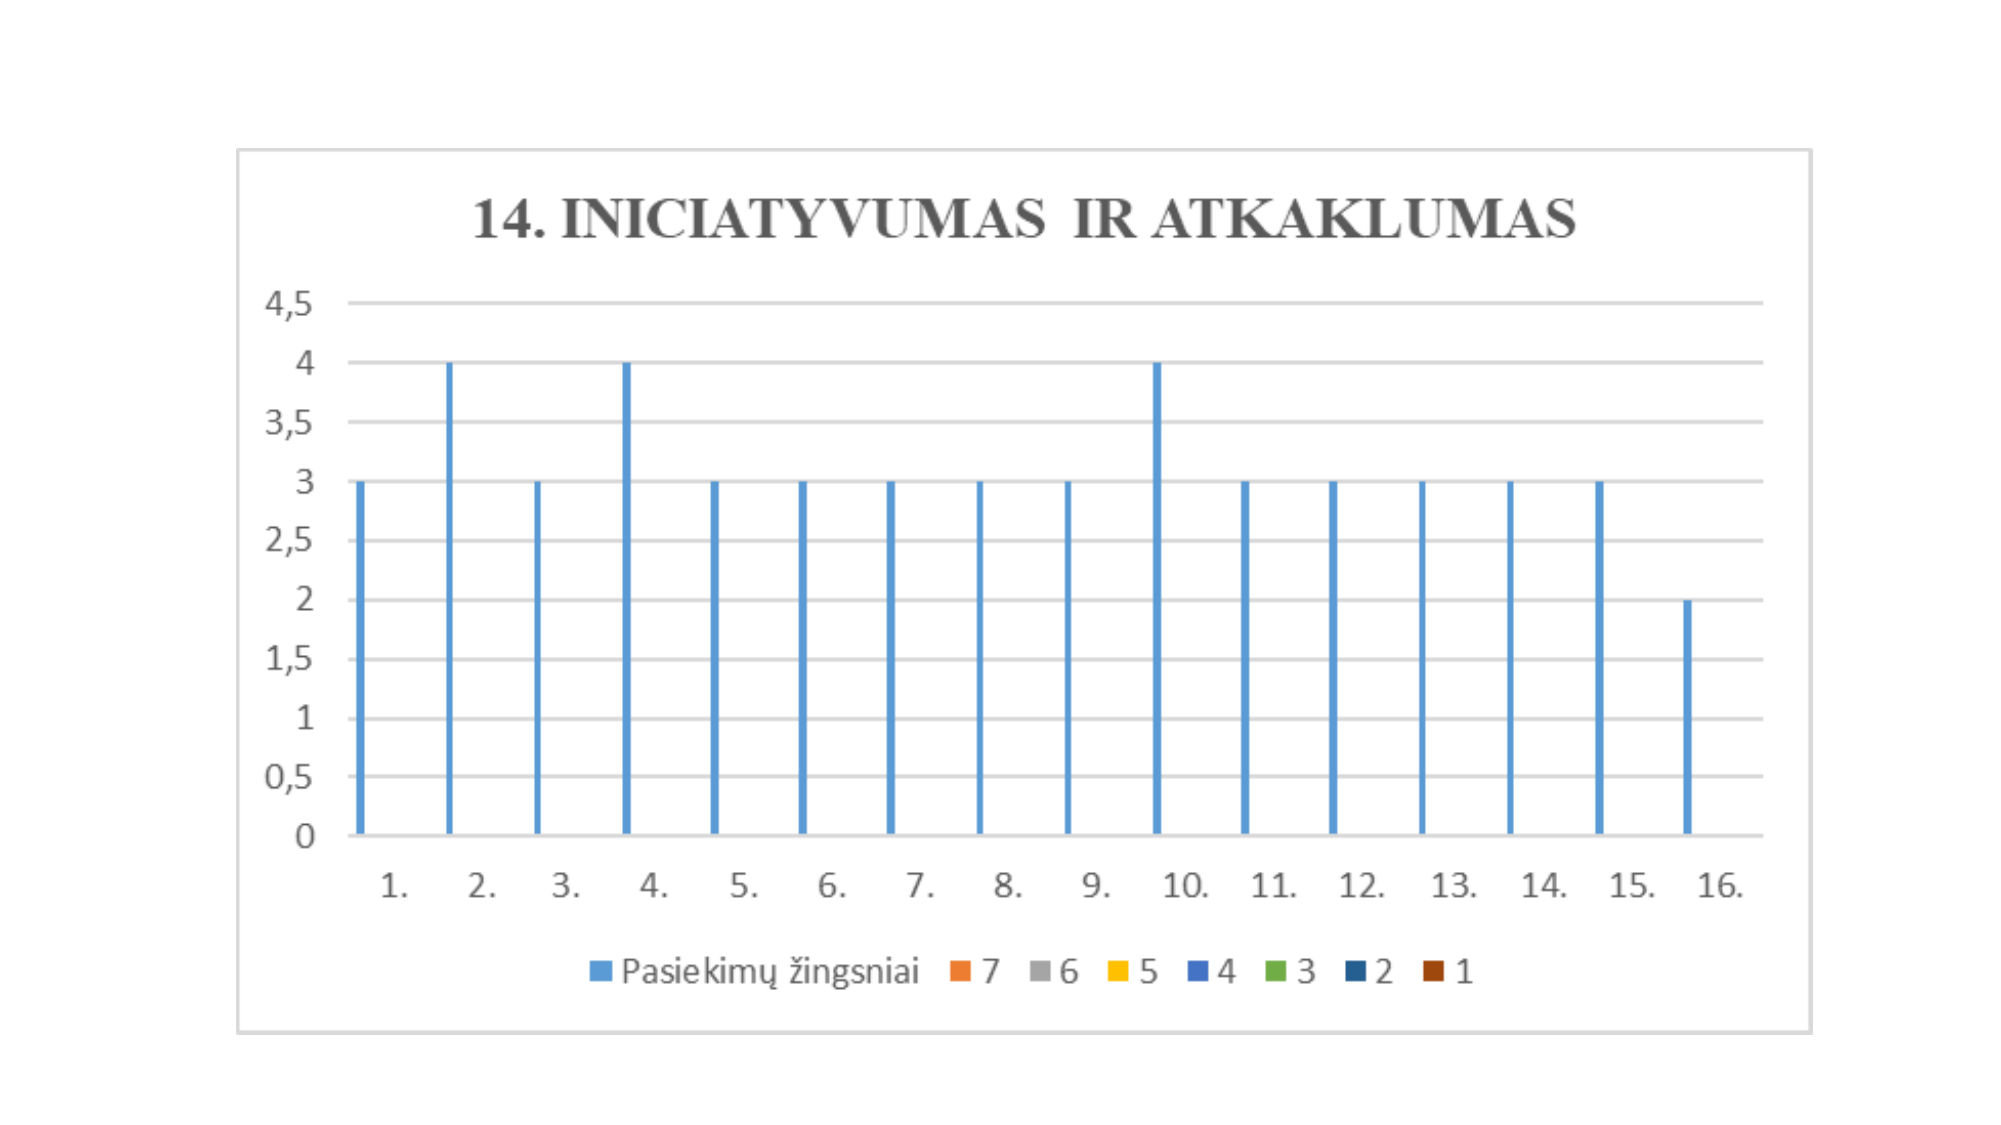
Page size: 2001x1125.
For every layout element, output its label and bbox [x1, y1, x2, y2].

picture [236, 148, 1813, 1035]
